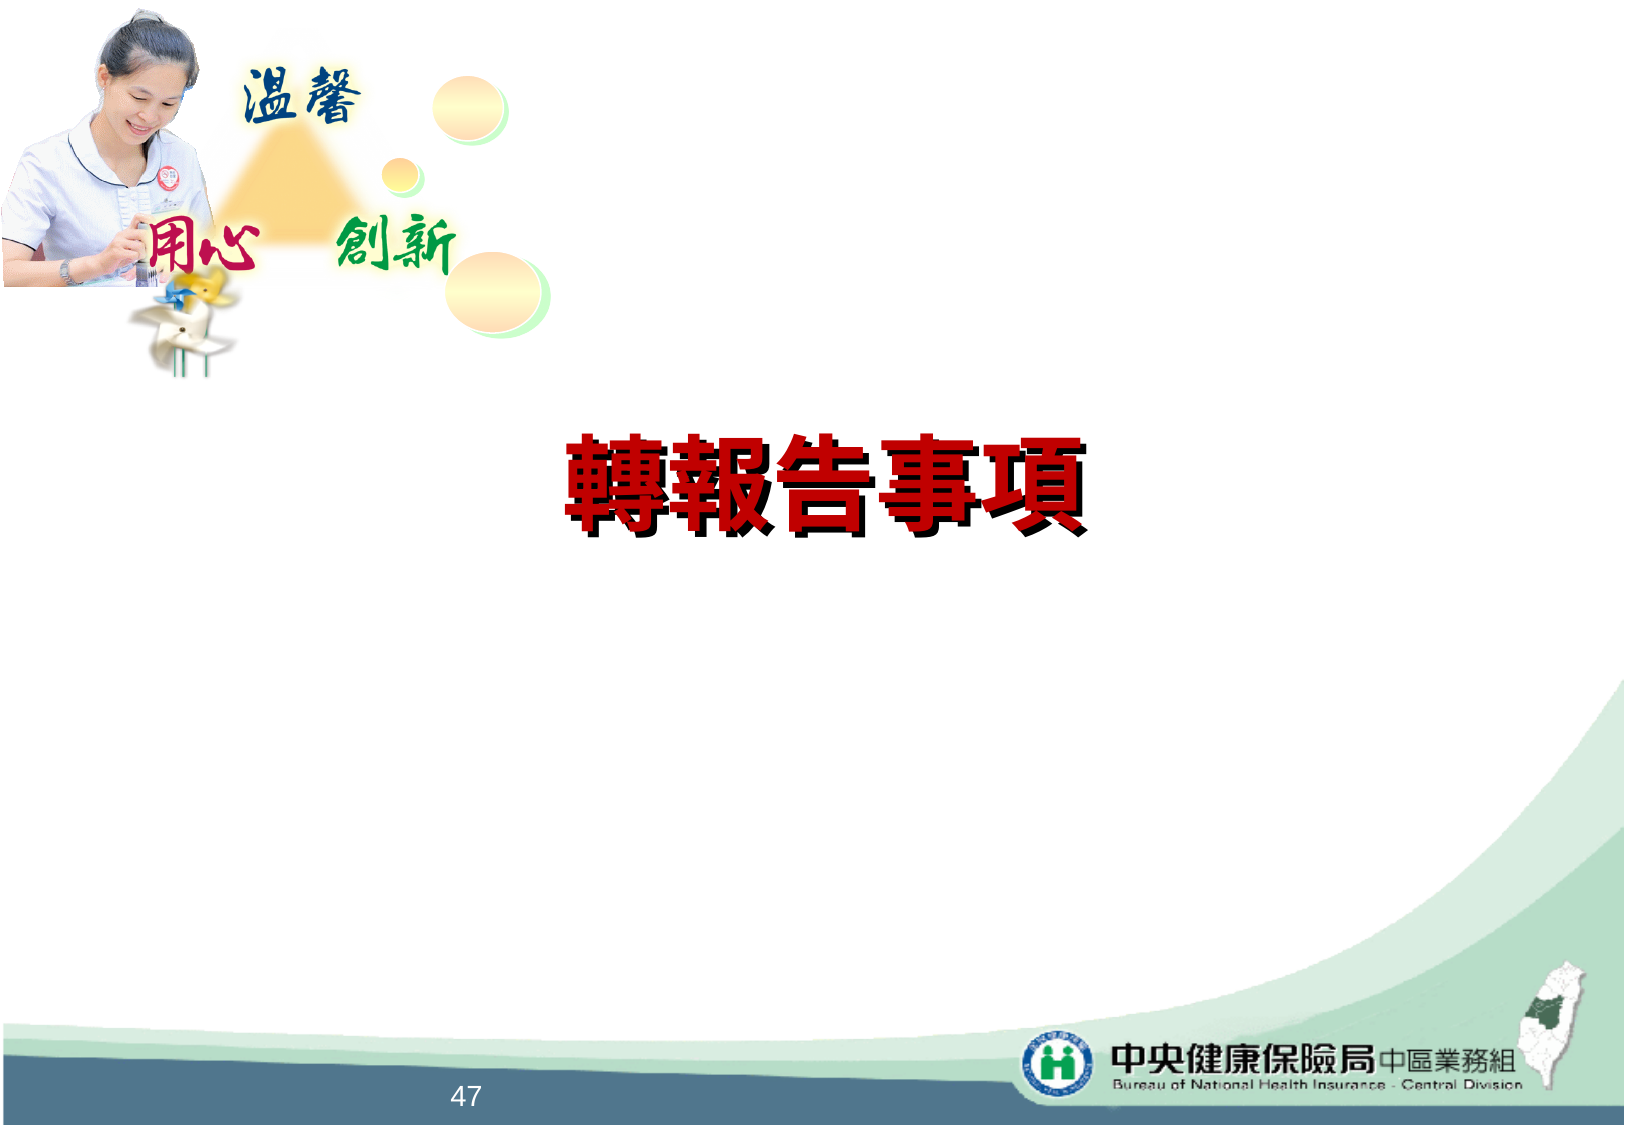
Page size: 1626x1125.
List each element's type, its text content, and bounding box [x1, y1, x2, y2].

text_box [435, 1065, 815, 1125]
title 轉報告事項 [132, 316, 1515, 645]
